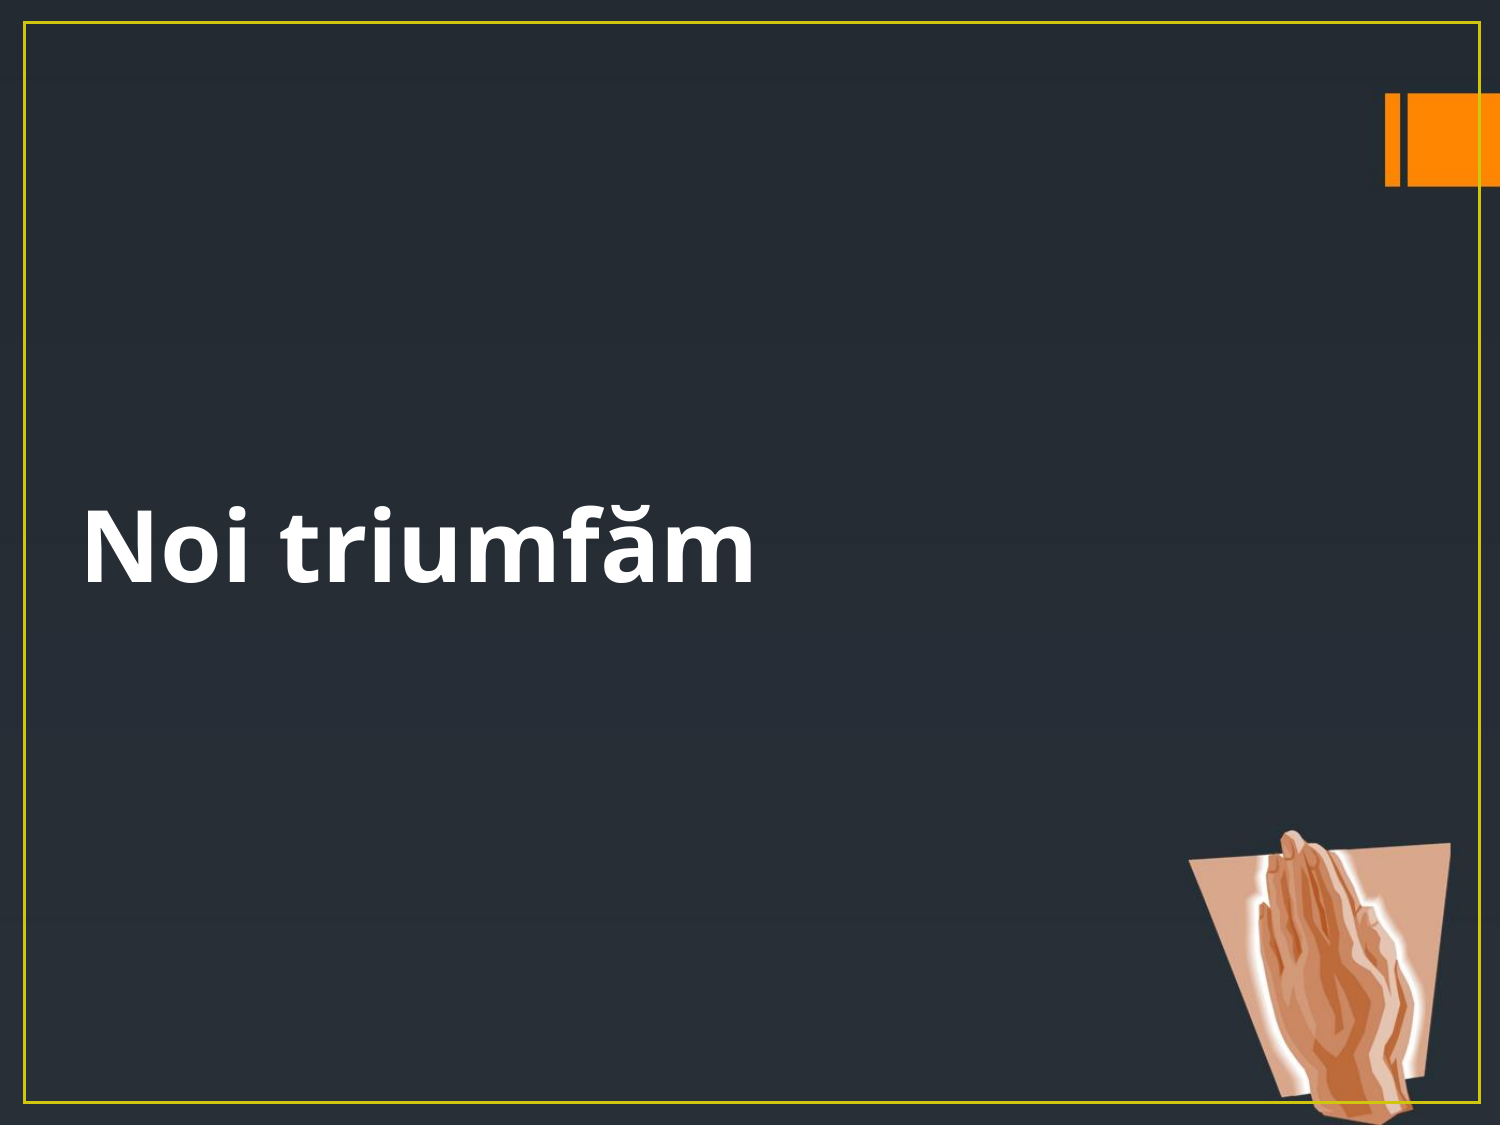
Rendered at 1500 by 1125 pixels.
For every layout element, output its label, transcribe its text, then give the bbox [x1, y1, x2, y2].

picture [0, 0, 1500, 1125]
text_box Noi triumfăm [64, 474, 775, 611]
